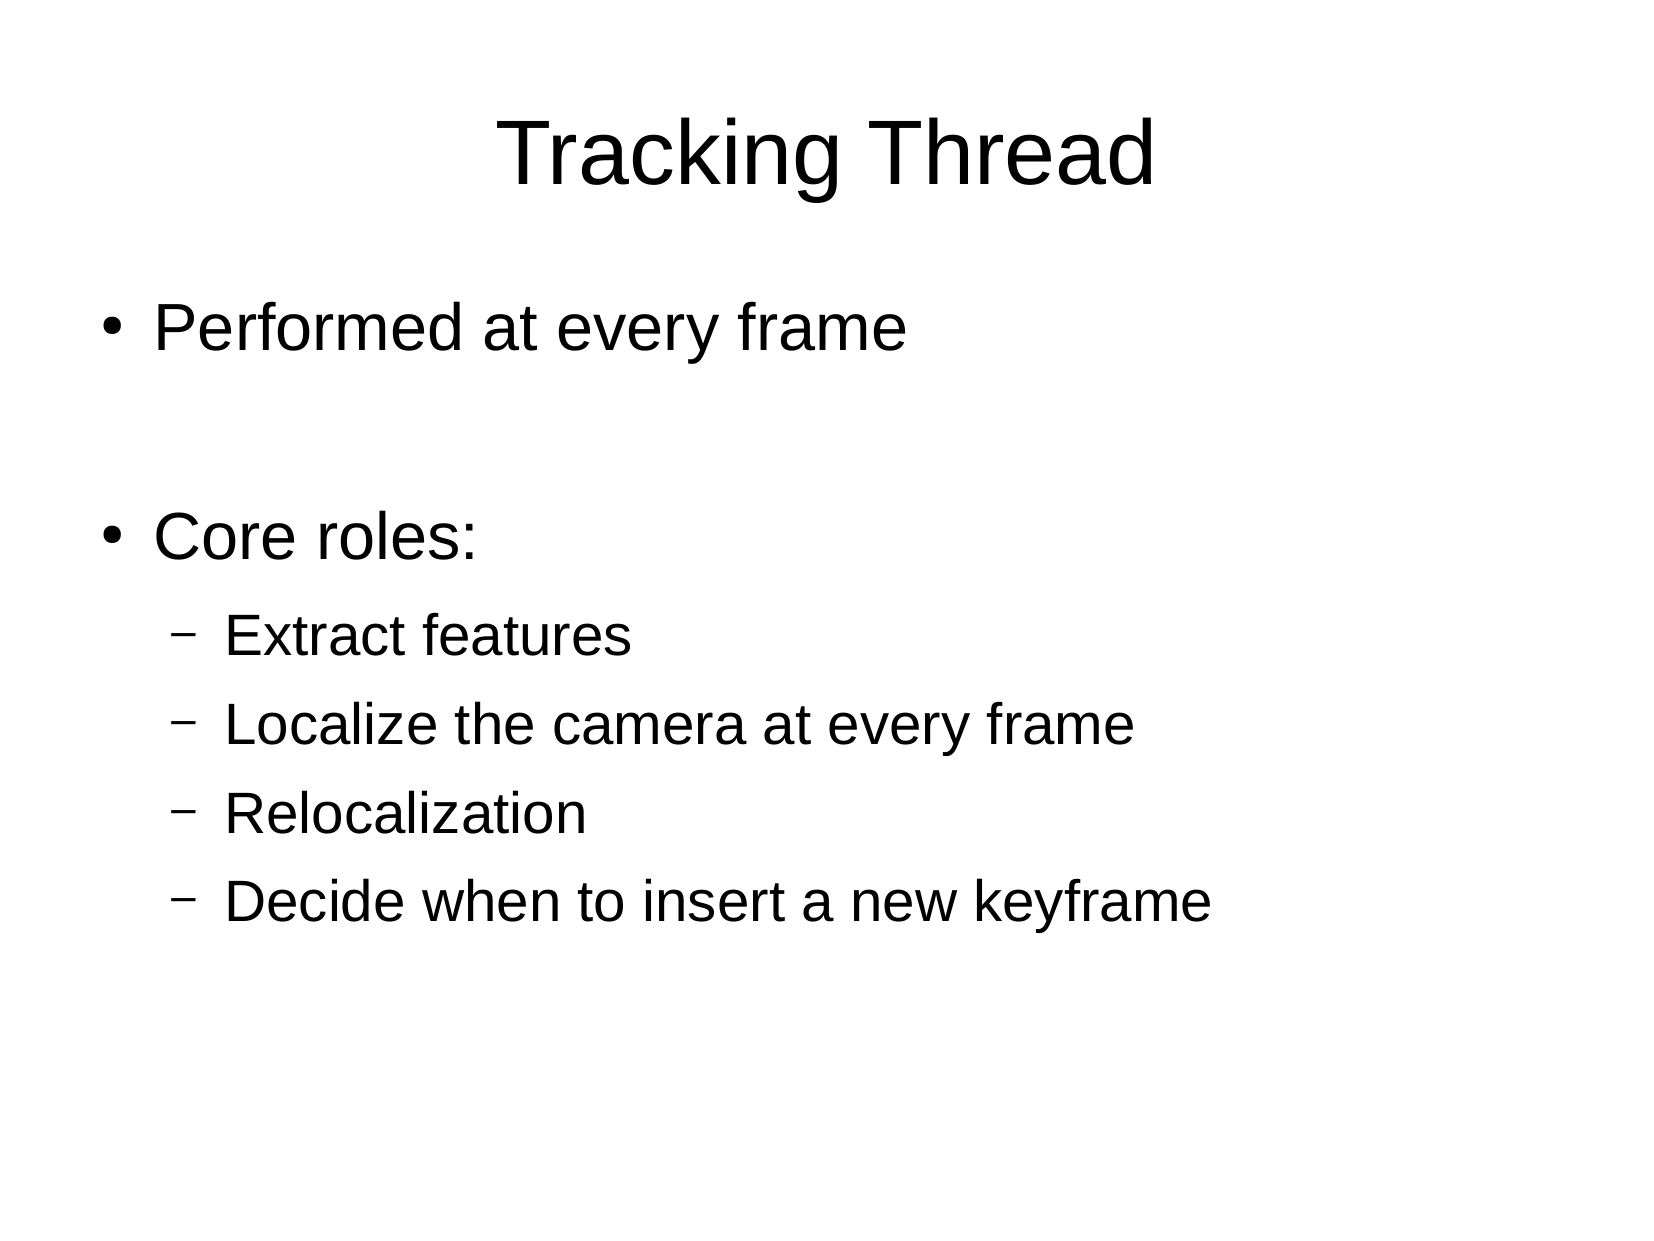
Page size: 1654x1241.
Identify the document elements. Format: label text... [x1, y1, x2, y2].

list Performed at every frame Core roles: Extract features Localize the camera at every frame Relocalization Decide when to insert a new keyframe [82, 290, 1571, 1010]
title Tracking Thread [82, 49, 1571, 257]
